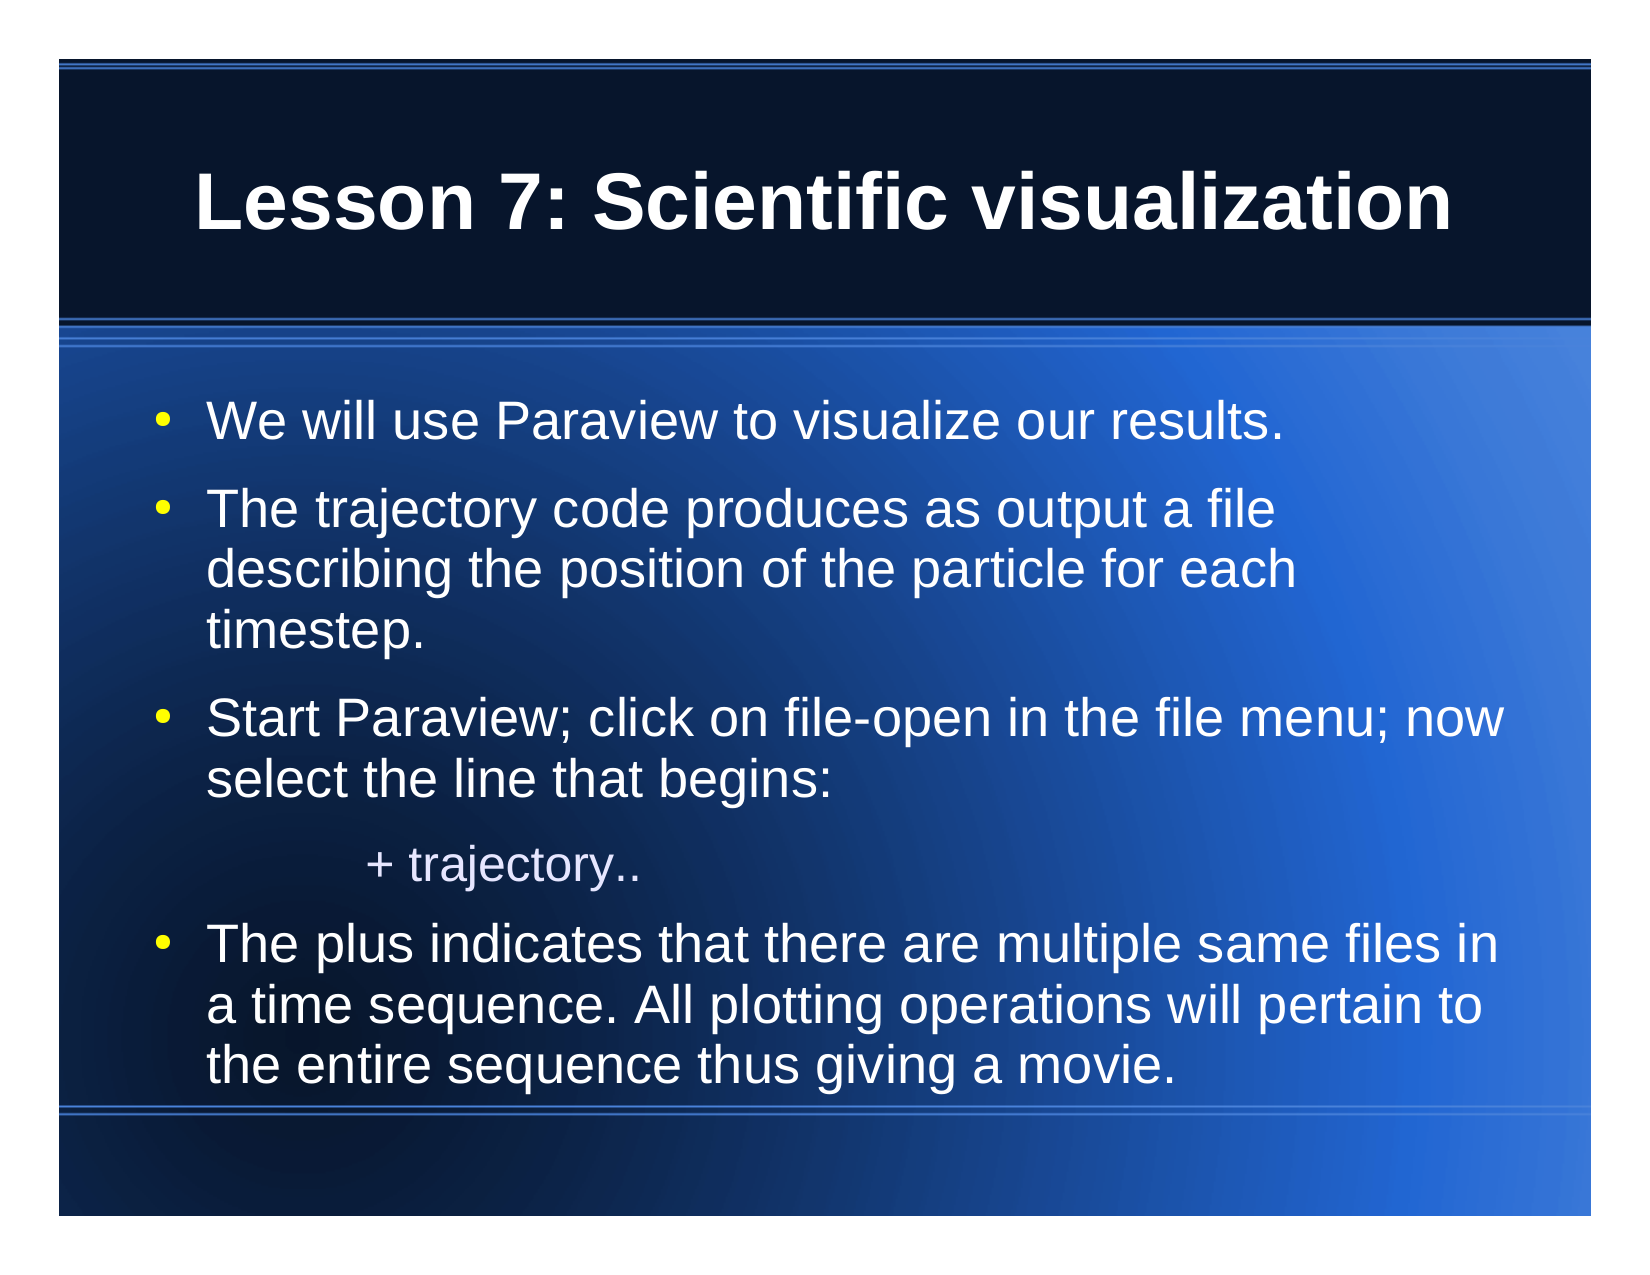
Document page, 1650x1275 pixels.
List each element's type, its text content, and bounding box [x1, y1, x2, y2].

title Lesson 7: Scientific visualization [135, 105, 1515, 299]
list We will use Paraview to visualize our results. The trajectory code produces as output a file describing the position of the particle for each timestep. Start Paraview; click on file-open in the file menu; now select the line that begins: + trajectory.. The plus indicates that there are multiple same files in a time sequence. All plotting operations will pertain to the entire sequence thus giving a movie. [135, 390, 1515, 1154]
picture [59, 59, 1591, 1216]
